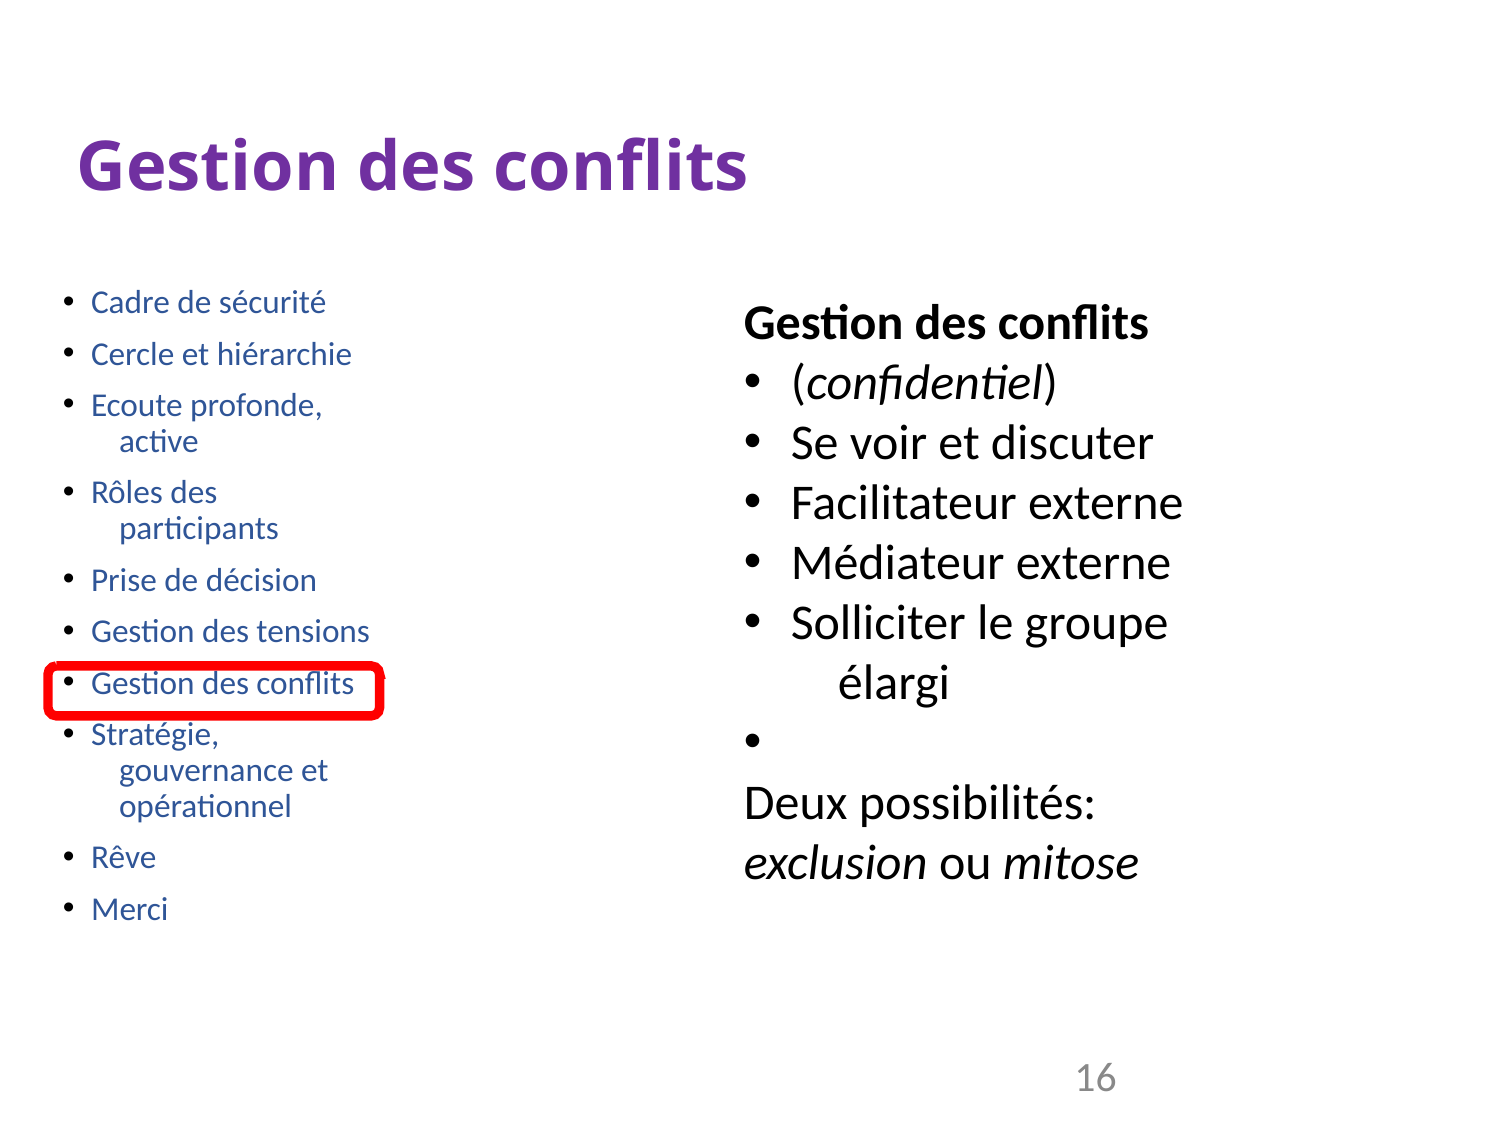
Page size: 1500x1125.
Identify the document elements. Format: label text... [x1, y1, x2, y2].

list Cadre de sécurité Cercle et hiérarchie Ecoute profonde, active Rôles des participants Prise de décision Gestion des tensions Gestion des conflits Stratégie, gouvernance et opérationnel Rêve Merci [53, 671, 374, 711]
text_box 16 [1059, 1042, 1397, 1103]
title Gestion des conflits [61, 59, 1397, 278]
text_box Gestion des conflits (confidentiel) Se voir et discuter Facilitateur externe Médiateur externe Solliciter le groupe élargi Deux possibilités: exclusion ou mitose [729, 282, 1247, 897]
list Cadre de sécurité Cercle et hiérarchie Ecoute profonde, active Rôles des participants Prise de décision Gestion des tensions Gestion des conflits Stratégie, gouvernance et opérationnel Rêve Merci [48, 277, 400, 992]
